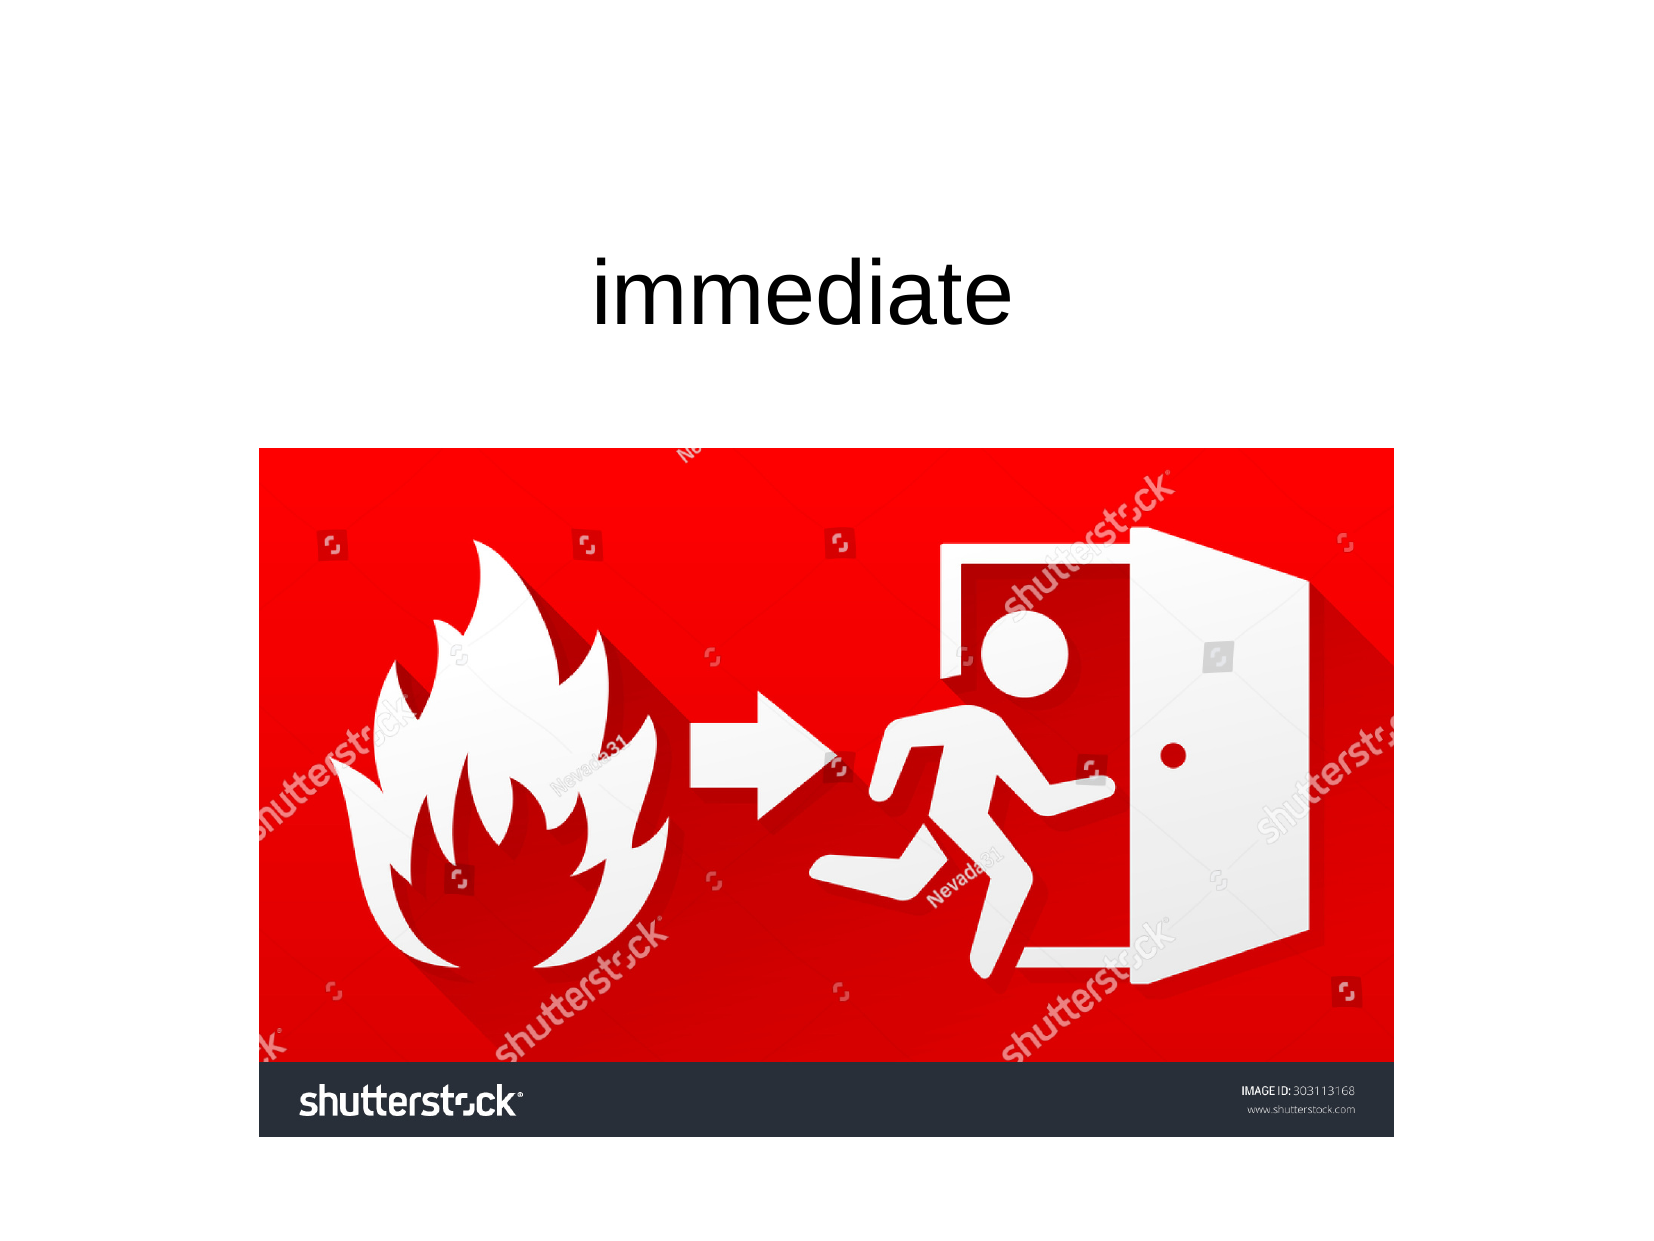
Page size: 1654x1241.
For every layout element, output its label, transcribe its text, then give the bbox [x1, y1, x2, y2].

picture [259, 448, 1394, 1137]
title immediate [59, 188, 1548, 397]
